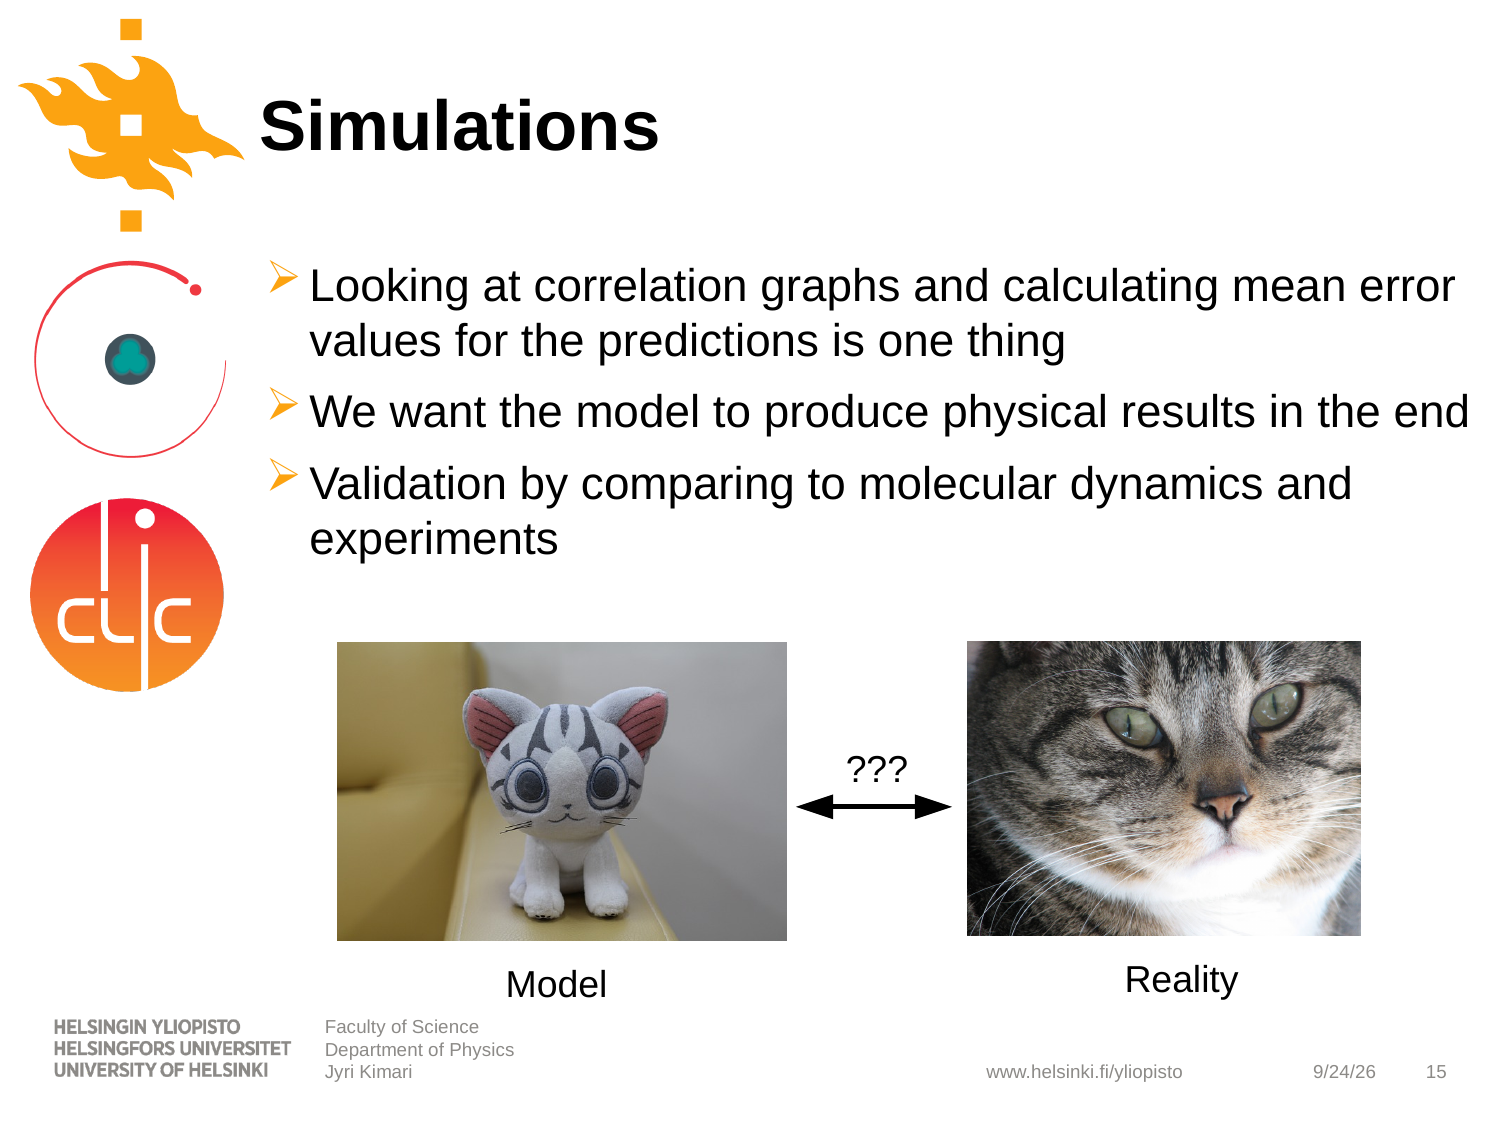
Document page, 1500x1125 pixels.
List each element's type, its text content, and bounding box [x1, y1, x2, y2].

text_box Model [490, 956, 623, 1014]
picture [0, 255, 272, 740]
text_box ??? [831, 740, 923, 798]
list Looking at correlation graphs and calculating mean error values for the predictions is one thing We want the model to produce physical results in the end Validation by comparing to molecular dynamics and experiments [265, 255, 1476, 988]
title Simulations [259, 30, 1447, 214]
slide_number 11/14/18 [1230, 1011, 1376, 1083]
picture [53, 1017, 292, 1079]
picture [967, 641, 1361, 936]
picture [337, 642, 787, 942]
footer Faculty of Science Department of Physics Jyri Kimari [324, 1011, 750, 1083]
text_box Reality [1109, 951, 1254, 1009]
slide_number 10 [1376, 1011, 1447, 1083]
